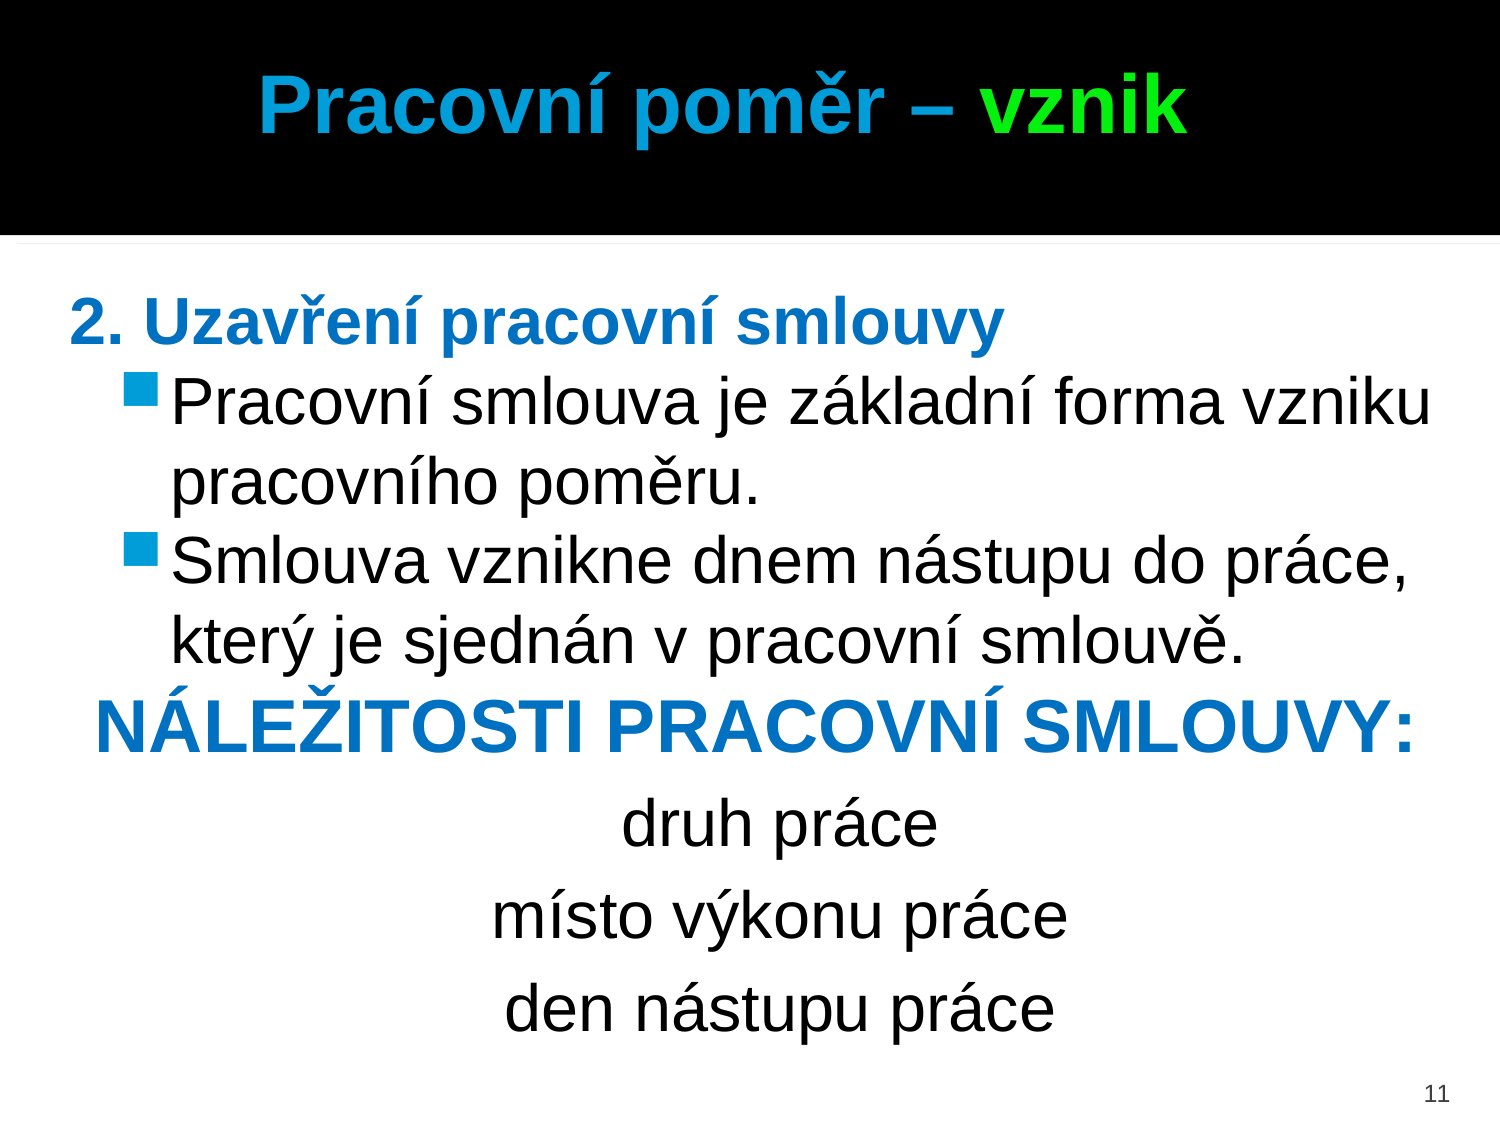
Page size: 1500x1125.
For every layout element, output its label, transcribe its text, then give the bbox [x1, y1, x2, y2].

text_box Pracovní poměr – vznik [242, 42, 1213, 159]
list 2. Uzavření pracovní smlouvy Pracovní smlouva je základní forma vzniku pracovního poměru. Smlouva vznikne dnem nástupu do práce, který je sjednán v pracovní smlouvě. NÁLEŽITOSTI PRACOVNÍ SMLOUVY: druh práce místo výkonu práce den nástupu práce [41, 262, 1459, 1125]
text_box <číslo> [1345, 1062, 1467, 1108]
